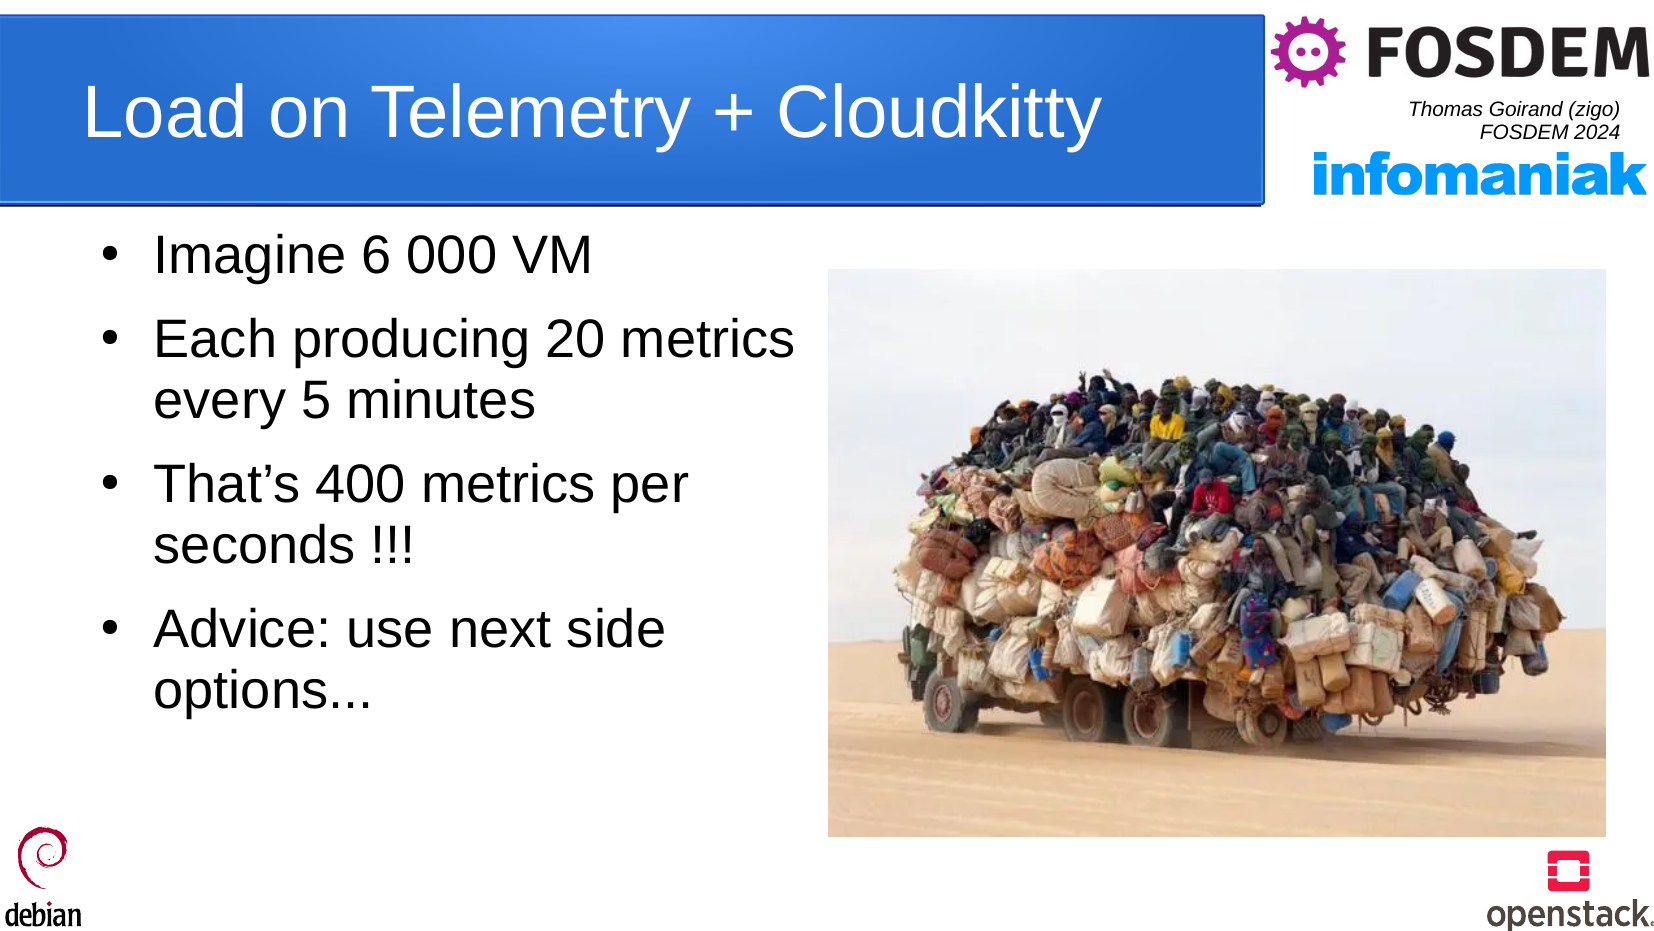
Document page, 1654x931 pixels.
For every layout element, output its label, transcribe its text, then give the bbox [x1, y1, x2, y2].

picture [1269, 14, 1651, 90]
list Imagine 6 000 VM Each producing 20 metrics every 5 minutes That’s 400 metrics per seconds !!! Advice: use next side options... [82, 224, 811, 764]
picture [1314, 151, 1647, 195]
picture [828, 269, 1606, 837]
title Load on Telemetry + Cloudkitty [82, 35, 1235, 189]
